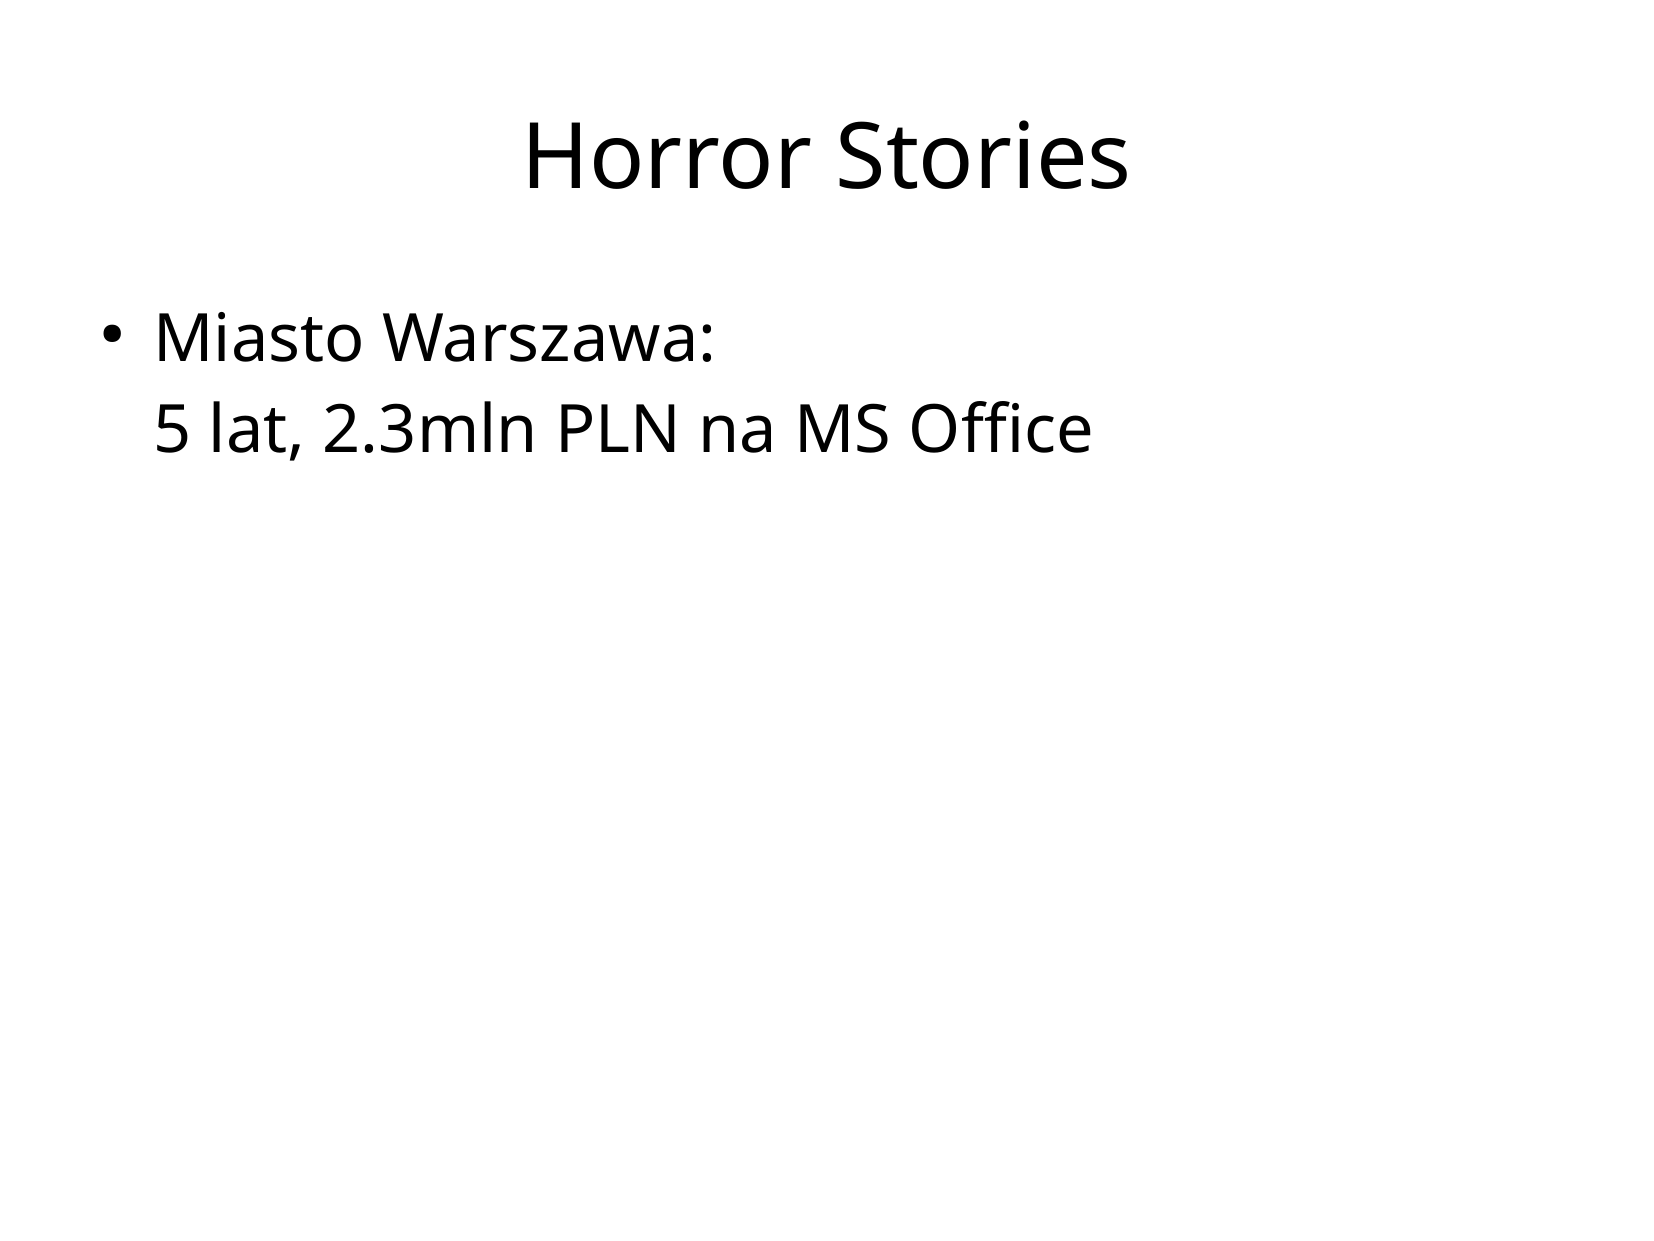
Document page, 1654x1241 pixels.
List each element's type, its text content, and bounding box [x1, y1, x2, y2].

list Miasto Warszawa: 5 lat, 2.3mln PLN na MS Office [82, 290, 1538, 1010]
title Horror Stories [82, 49, 1571, 257]
